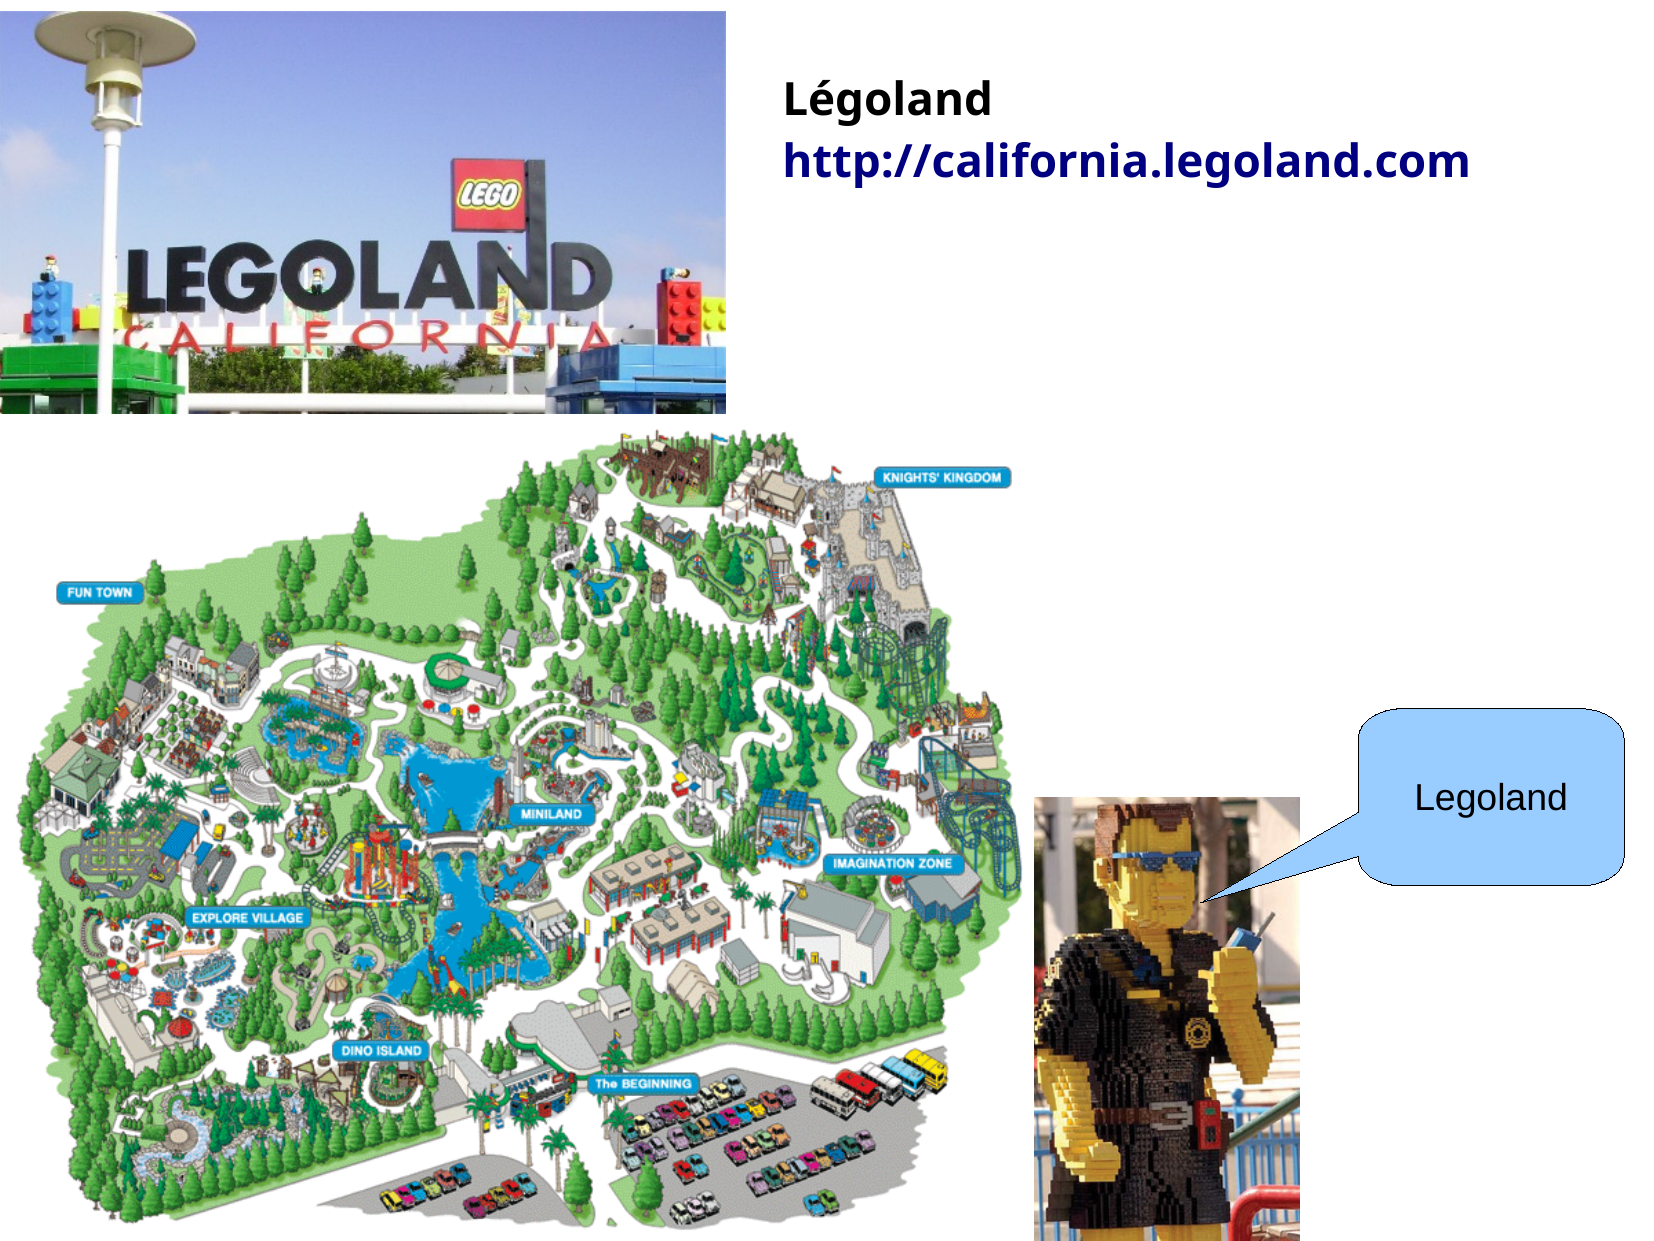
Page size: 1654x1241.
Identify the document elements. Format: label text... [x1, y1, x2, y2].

text_box Légoland http://california.legoland.com [767, 59, 1625, 296]
picture [0, 427, 1300, 1241]
picture [0, 11, 726, 414]
text_box Legoland [1200, 708, 1625, 903]
